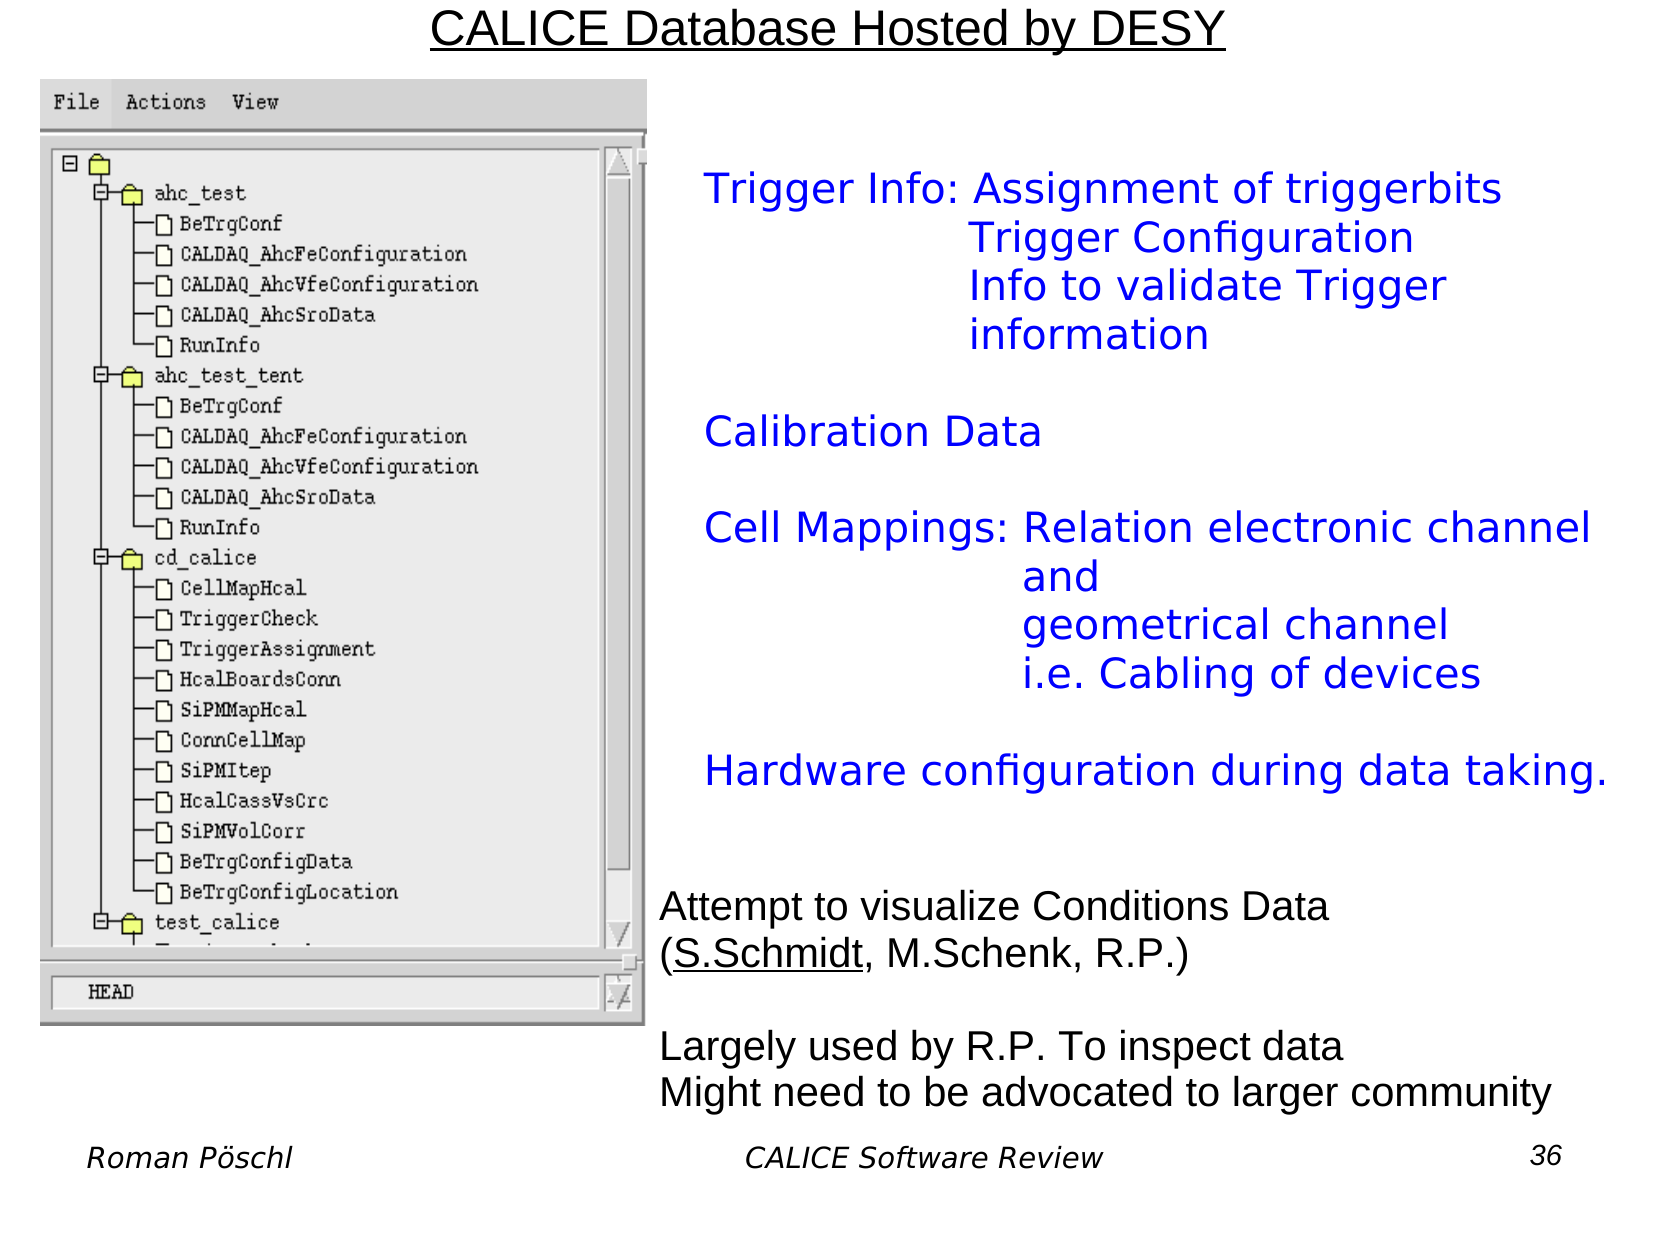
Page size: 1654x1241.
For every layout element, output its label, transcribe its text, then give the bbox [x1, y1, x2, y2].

text_box Attempt to visualize Conditions Data (S.Schmidt, M.Schenk, R.P.) Largely used by R.P. To inspect data Might need to be advocated to larger community [659, 883, 1649, 1128]
picture [40, 79, 647, 1026]
text_box Trigger Info: Assignment of triggerbits Trigger Configuration Info to validate Trigger information Calibration Data Cell Mappings: Relation electronic channel and geometrical channel i.e. Cabling of devices Hardware configuration during data taking. [703, 164, 1654, 932]
text_box CALICE Database Hosted by DESY [429, 0, 1225, 66]
